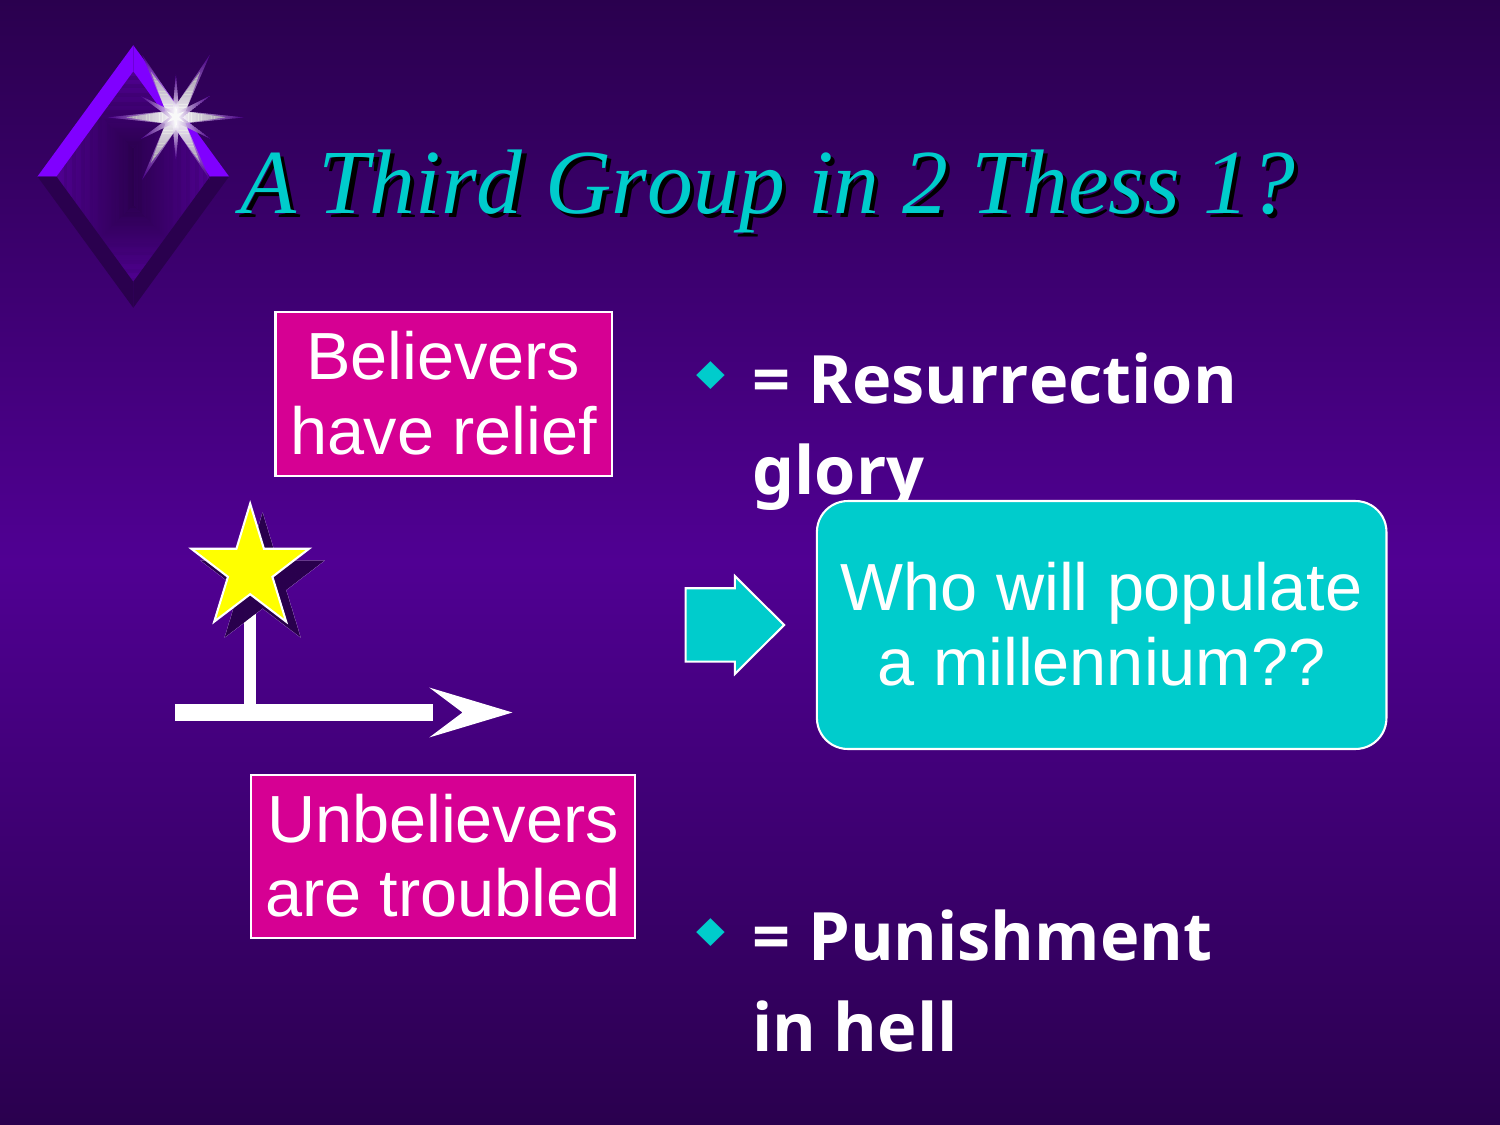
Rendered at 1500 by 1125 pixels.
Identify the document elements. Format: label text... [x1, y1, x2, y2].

text_box [191, 503, 310, 622]
text_box Believers have relief [275, 312, 612, 476]
text_box Unbelievers are troubled [251, 774, 636, 939]
title A Third Group in 2 Thess 1? [224, 78, 1388, 288]
text_box Who will populate a millennium?? [816, 501, 1387, 749]
list = Resurrection glory = Punishment in hell [681, 324, 1298, 1001]
text_box [685, 576, 785, 674]
